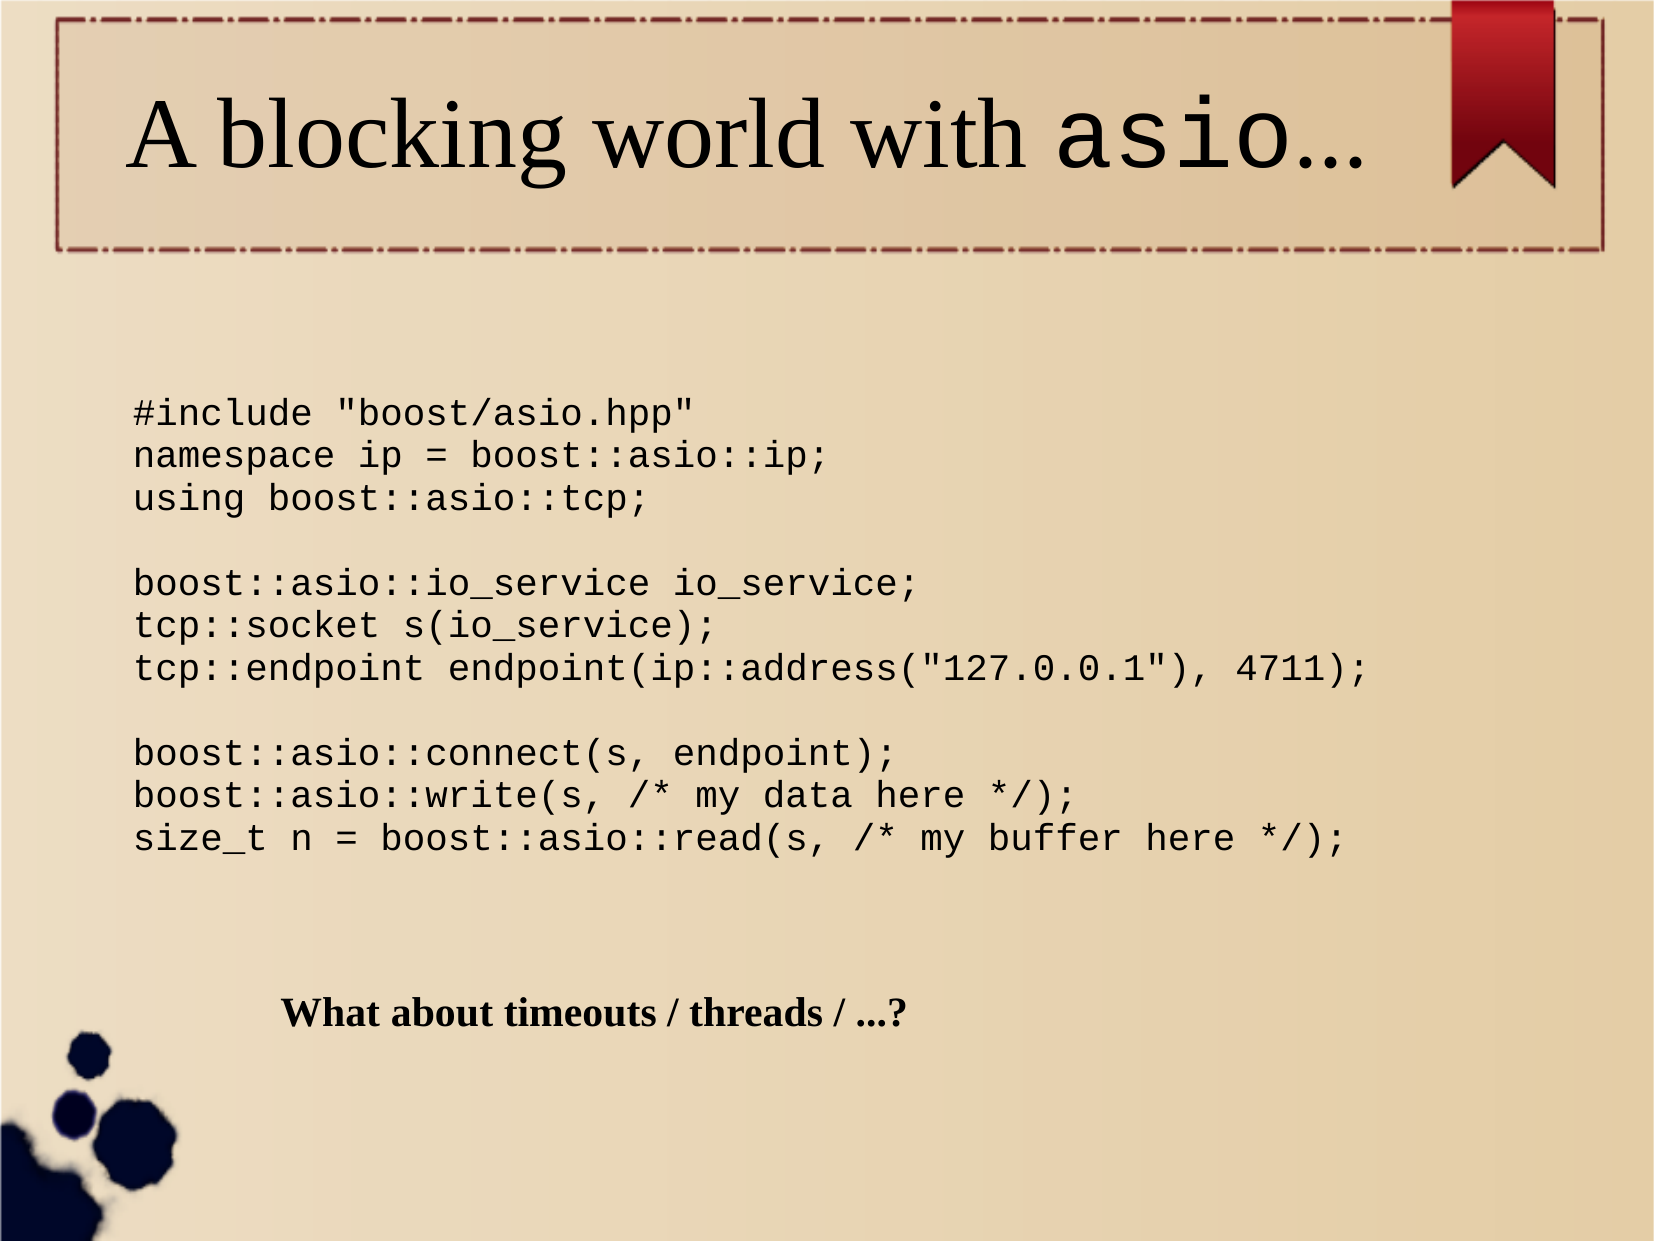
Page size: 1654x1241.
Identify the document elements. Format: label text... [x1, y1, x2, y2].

text_box #include "boost/asio.hpp" namespace ip = boost::asio::ip; using boost::asio::tcp; boost::asio::io_service io_service; tcp::socket s(io_service); tcp::endpoint endpoint(ip::address("127.0.0.1"), 4711); boost::asio::connect(s, endpoint); boost::asio::write(s, /* my data here */); size_t n = boost::asio::read(s, /* my buffer here */); What about timeouts / threads / ...? [118, 386, 1536, 1047]
picture [0, 0, 1654, 1241]
title A blocking world with asio... [82, 47, 1412, 229]
